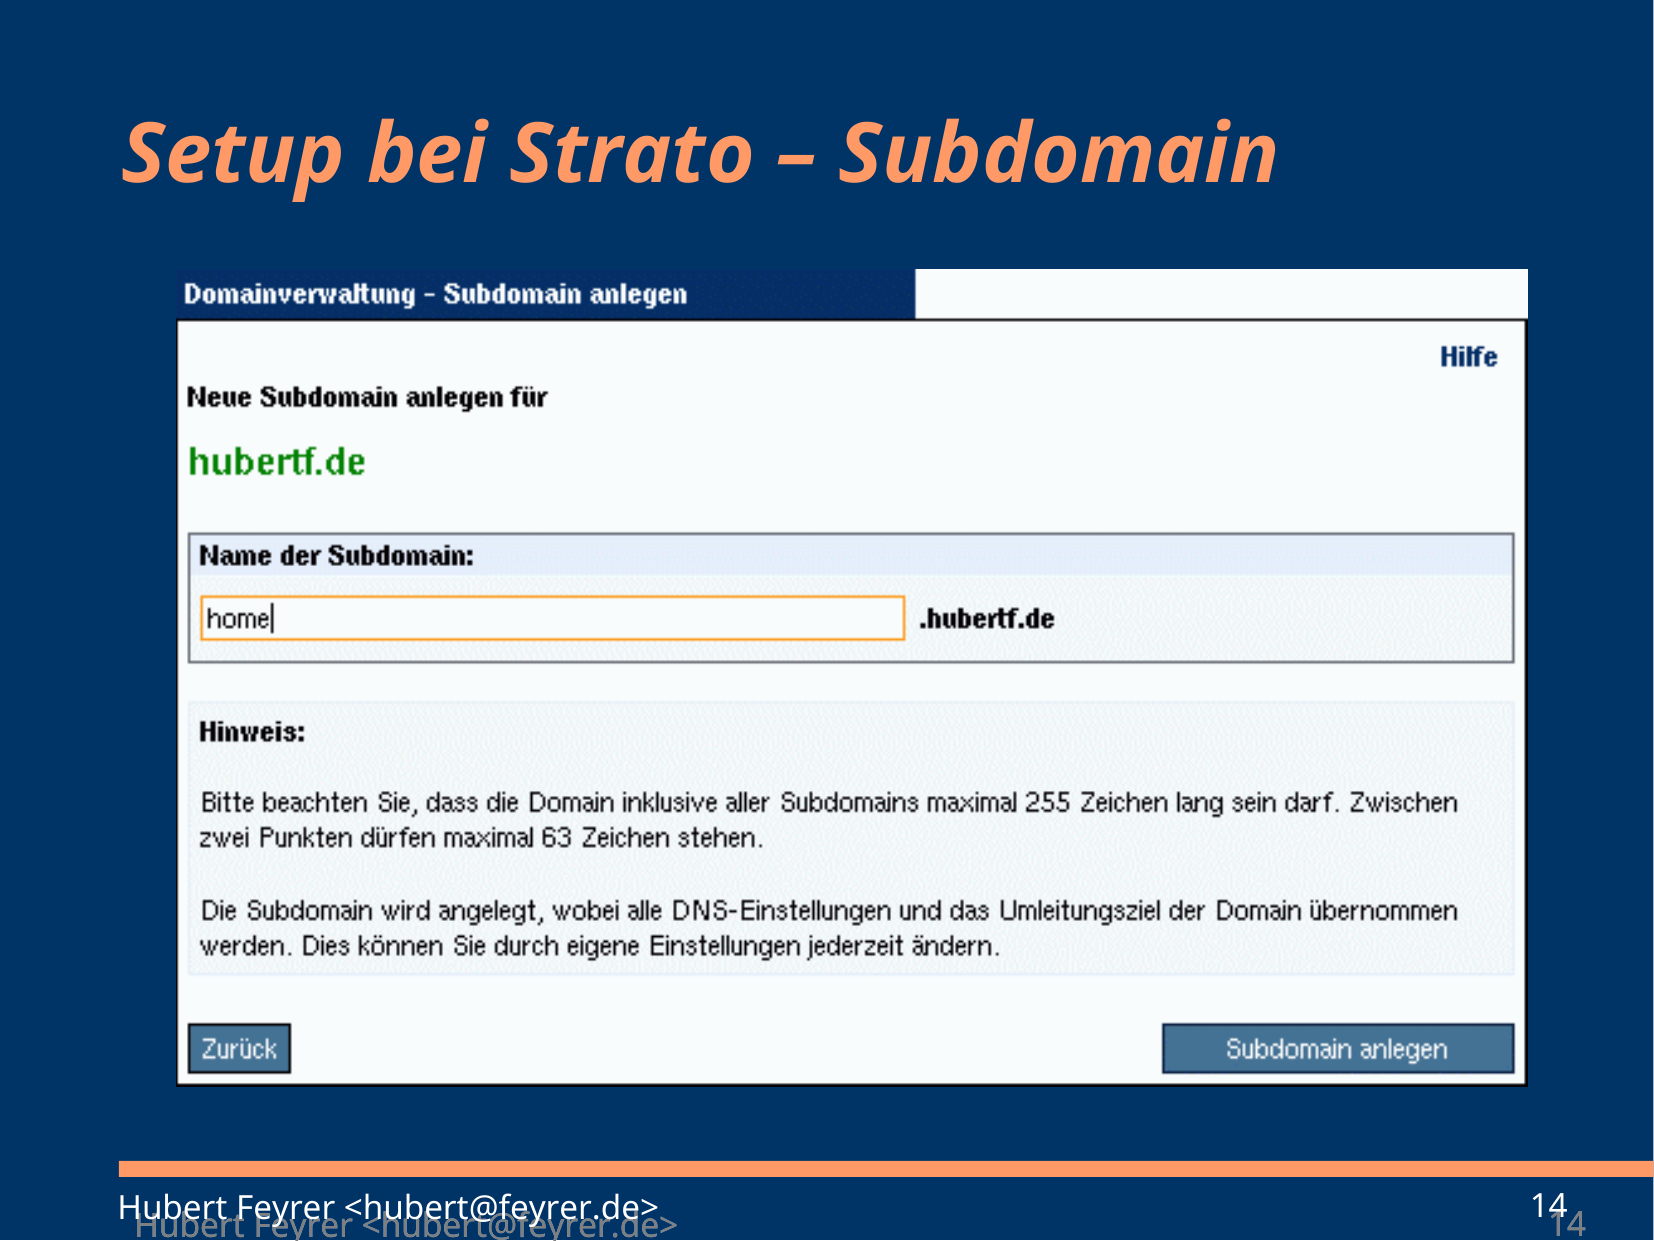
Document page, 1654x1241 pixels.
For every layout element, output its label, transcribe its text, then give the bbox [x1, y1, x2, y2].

picture [176, 269, 1528, 1087]
title Setup bei Strato – Subdomain [121, 46, 1534, 254]
